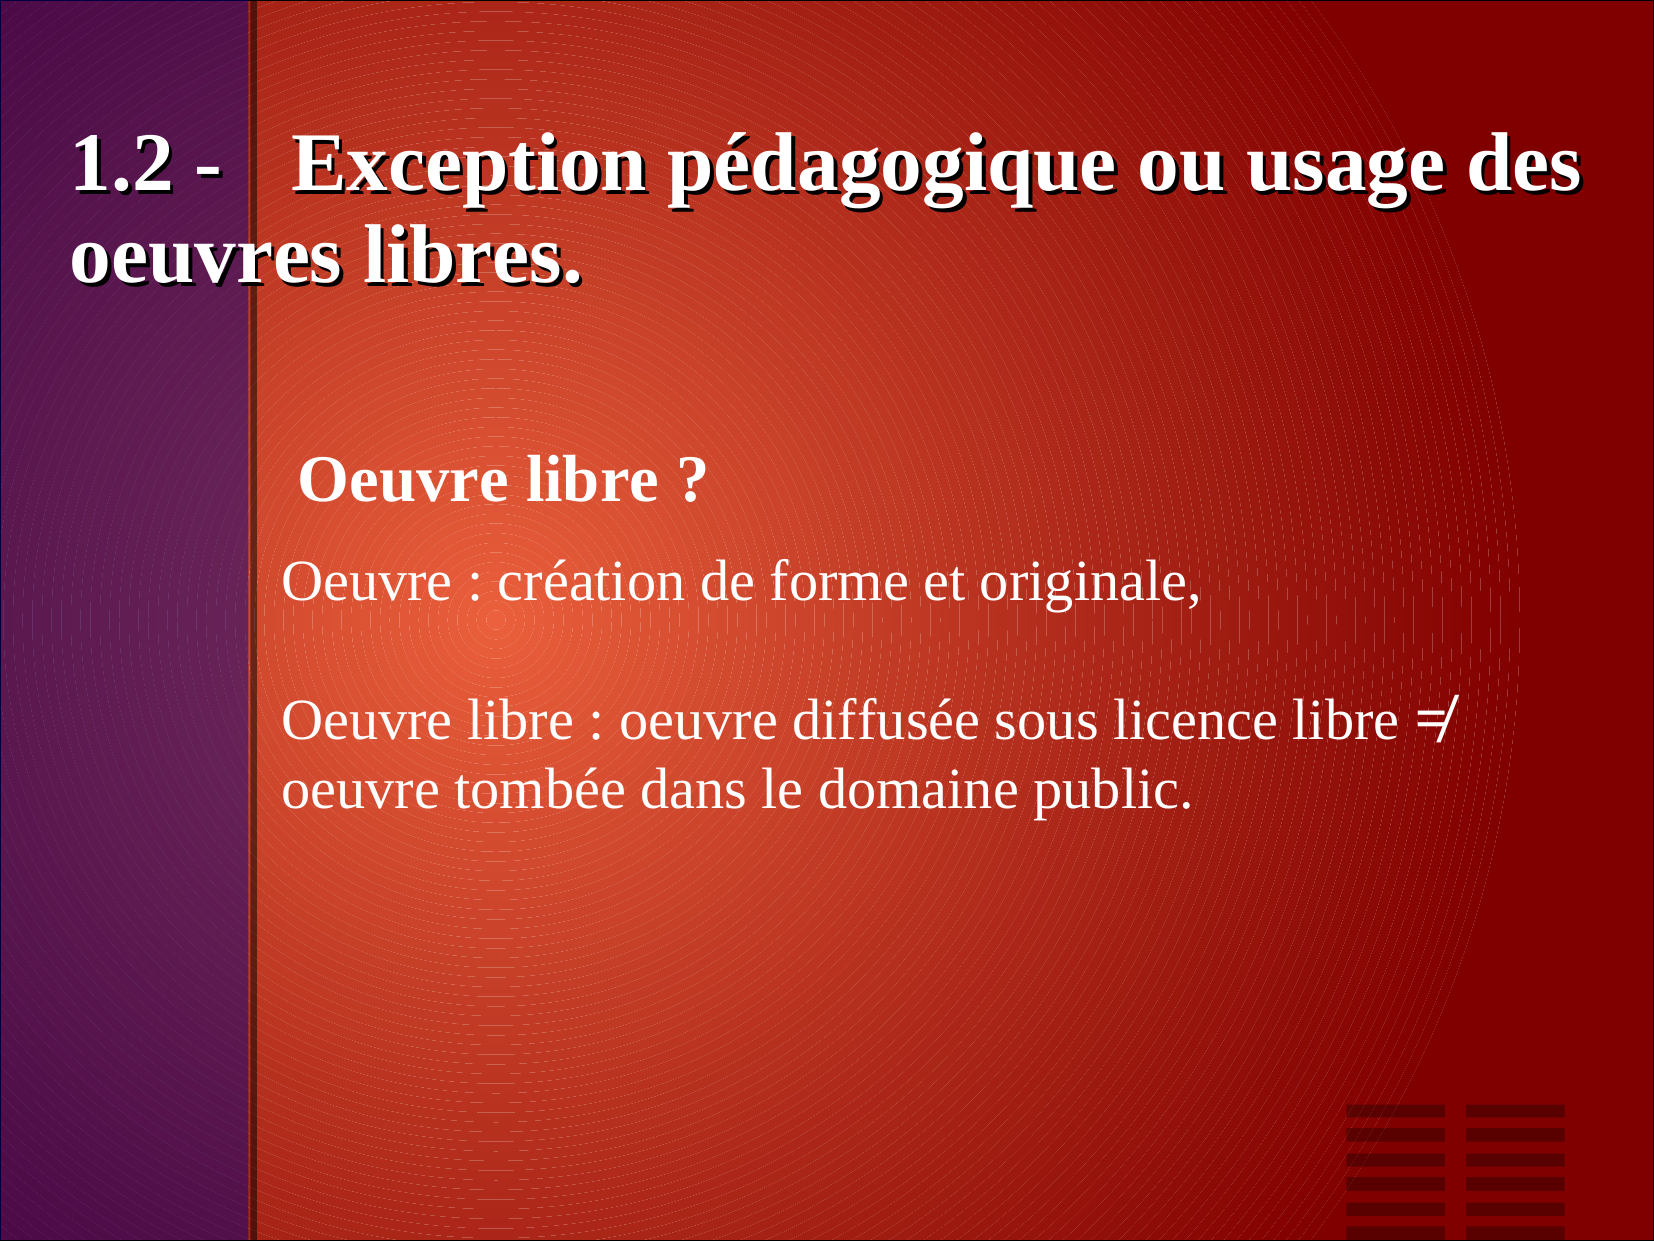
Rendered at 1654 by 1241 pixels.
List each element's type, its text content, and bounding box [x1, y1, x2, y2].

title 1.2 - Exception pédagogique ou usage des oeuvres libres. [69, 104, 1604, 313]
text_box Oeuvre libre ? Oeuvre : création de forme et originale, Oeuvre libre : oeuvre diffusée sous licence libre ≠ oeuvre tombée dans le domaine public. [281, 442, 1594, 1241]
